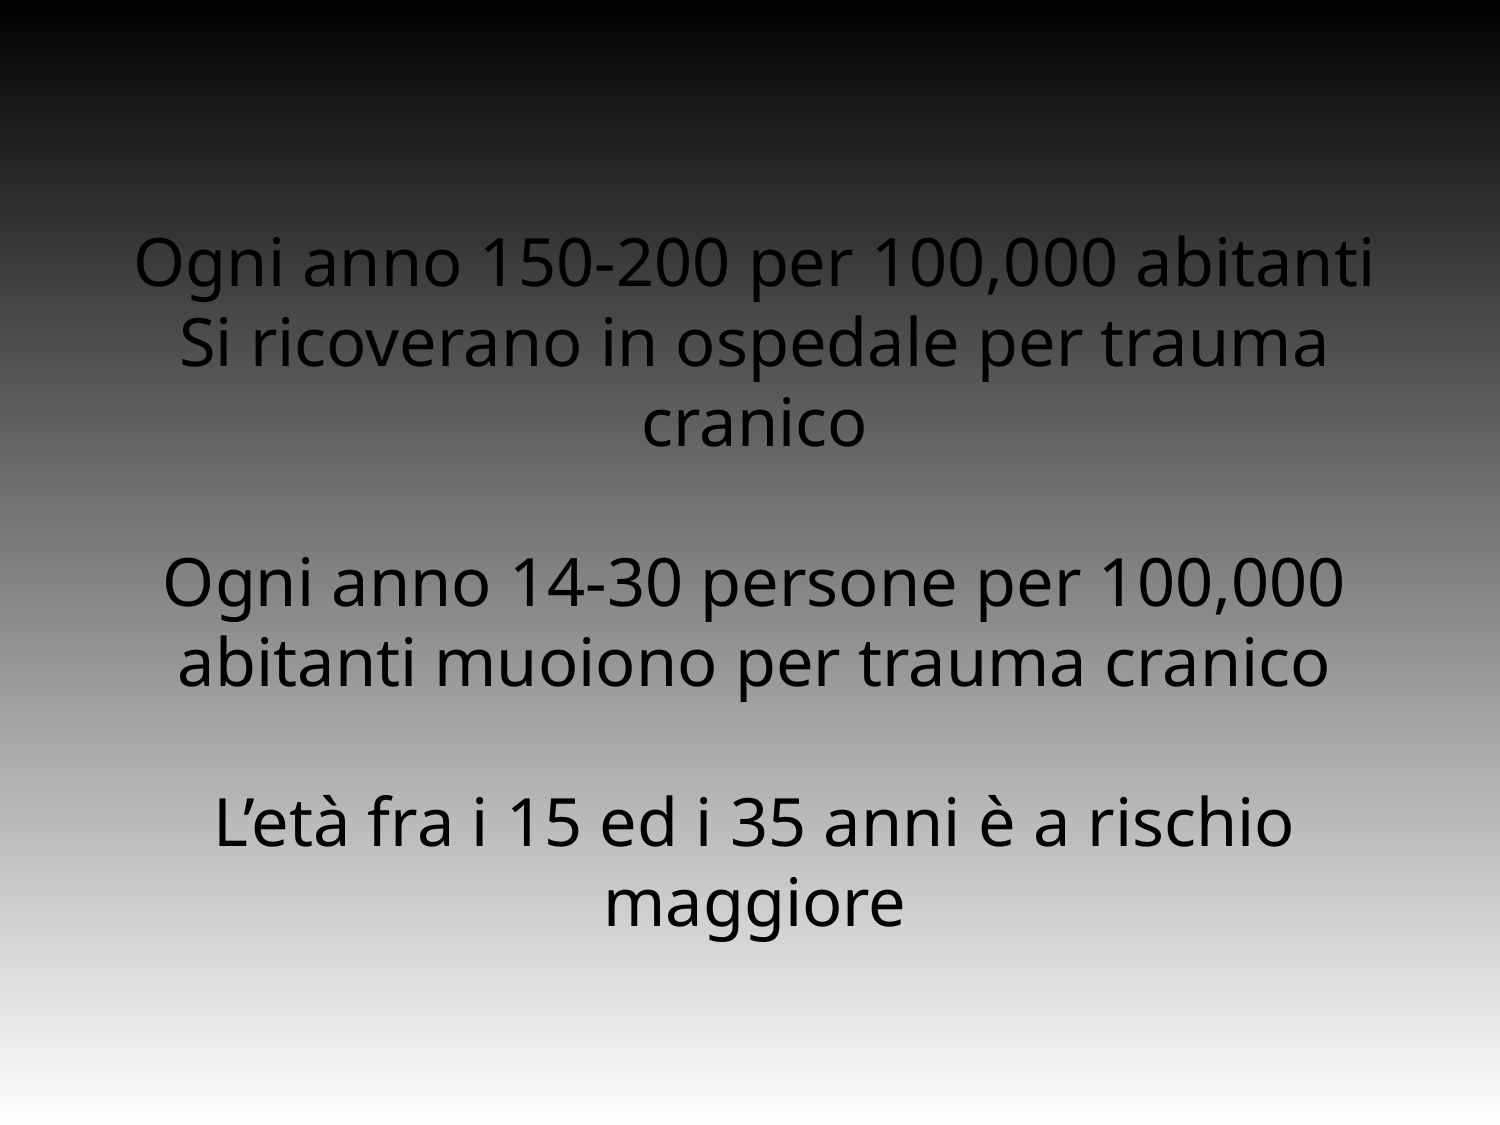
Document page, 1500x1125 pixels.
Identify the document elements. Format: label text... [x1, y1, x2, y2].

text_box Ogni anno 150-200 per 100,000 abitanti Si ricoverano in ospedale per trauma cranico Ogni anno 14-30 persone per 100,000 abitanti muoiono per trauma cranico L’età fra i 15 ed i 35 anni è a rischio maggiore [50, 212, 1461, 1016]
